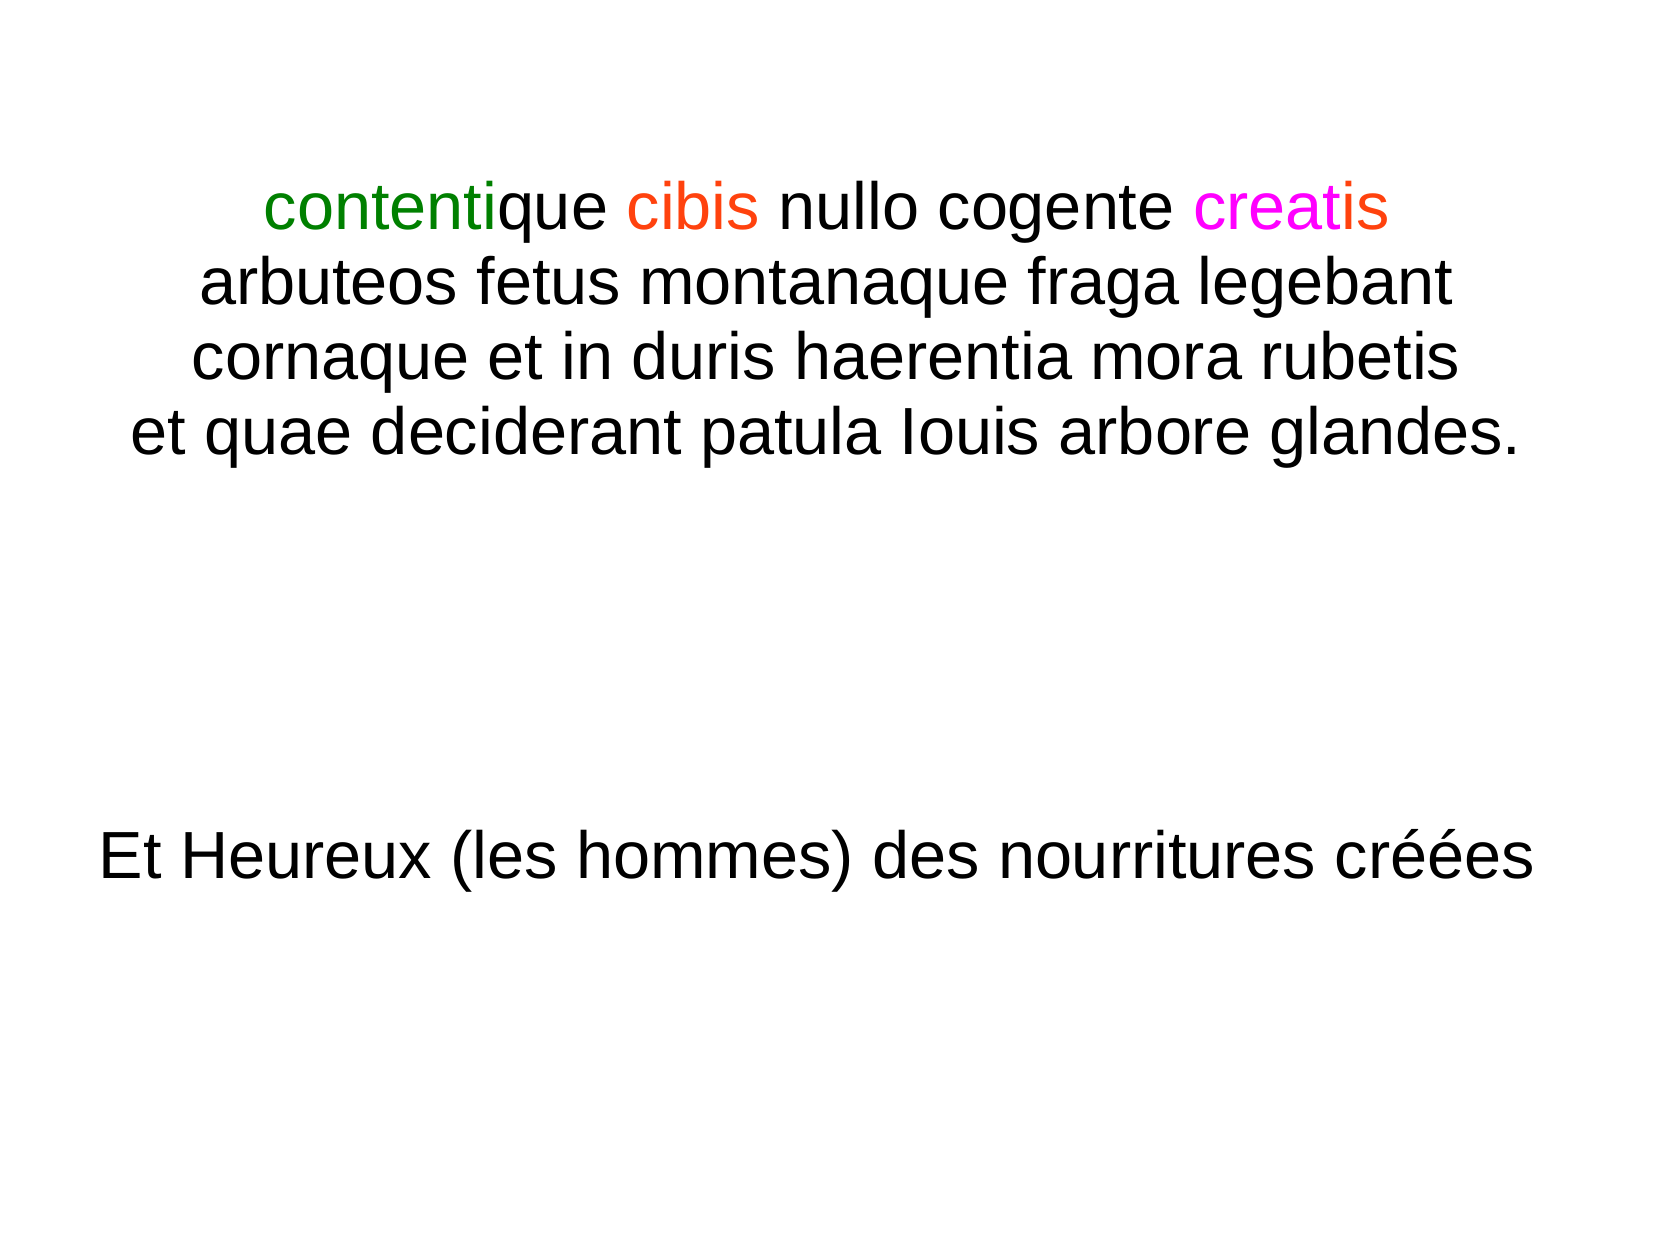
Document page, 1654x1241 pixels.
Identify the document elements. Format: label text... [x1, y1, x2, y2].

title contentique cibis nullo cogente creatis arbuteos fetus montanaque fraga legebant cornaque et in duris haerentia mora rubetis et quae deciderant patula Iouis arbore glandes. [47, 35, 1607, 603]
subtitle Et Heureux (les hommes) des nourritures créées [82, 602, 1571, 1109]
